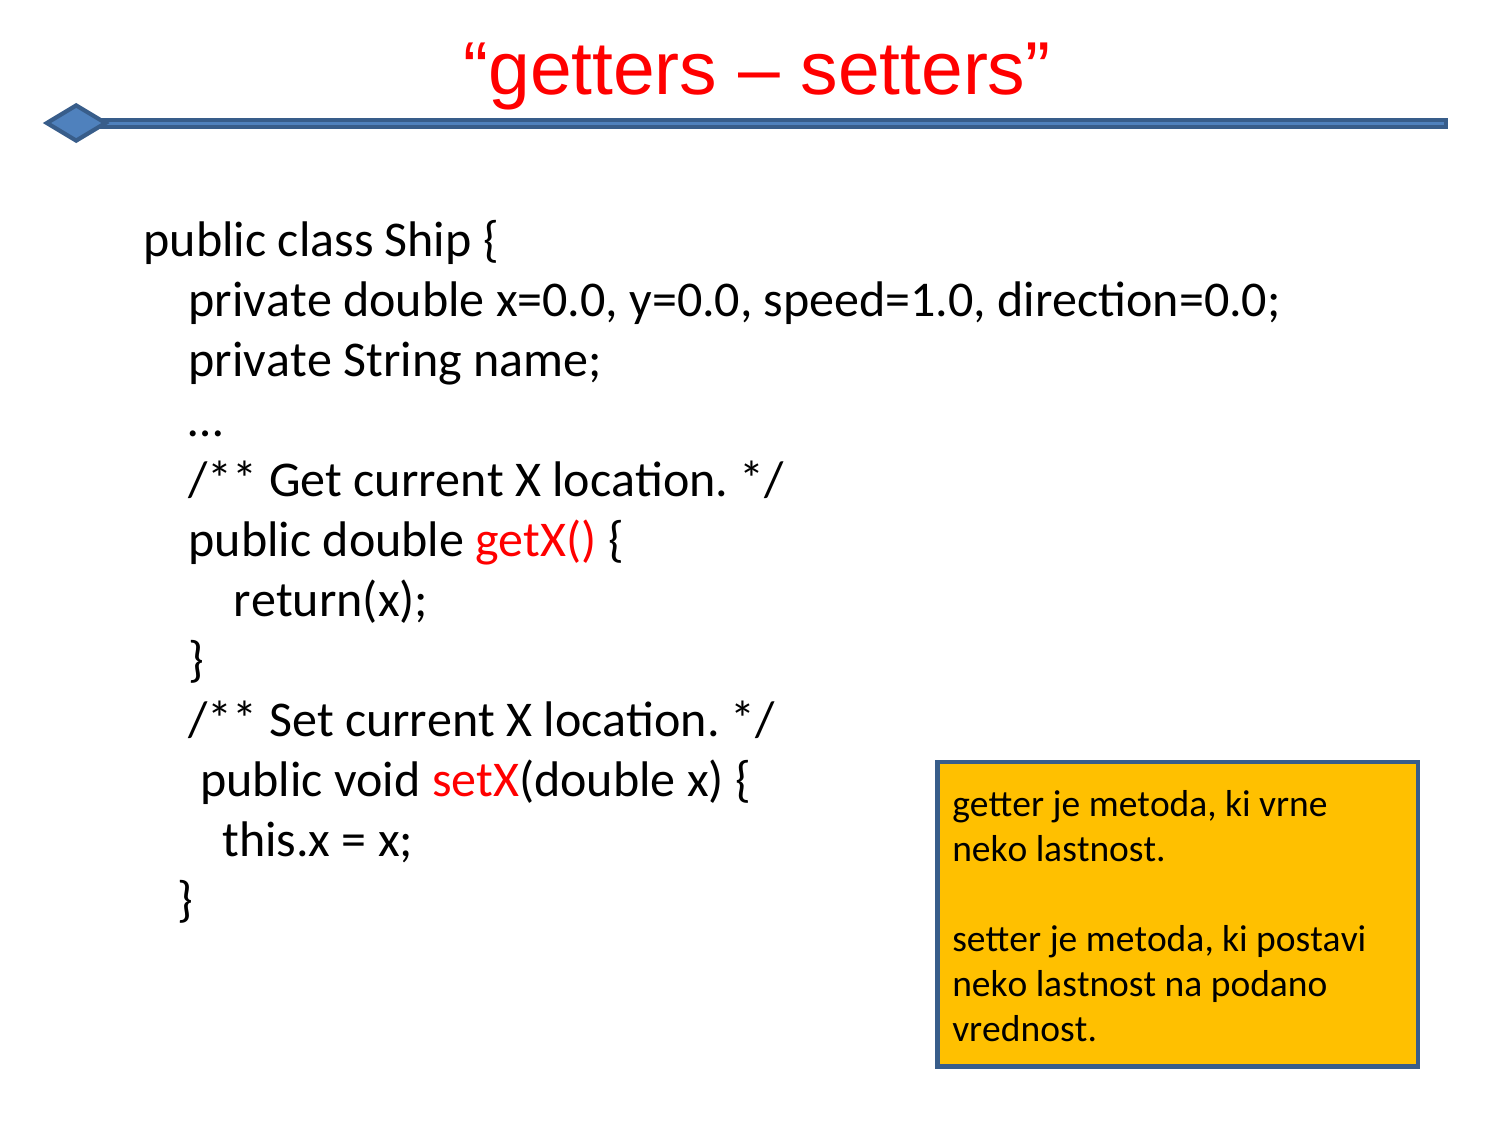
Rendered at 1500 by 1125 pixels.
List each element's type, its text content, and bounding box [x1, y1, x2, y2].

text_box getter je metoda, ki vrne neko lastnost. setter je metoda, ki postavi neko lastnost na podano vrednost. [937, 761, 1418, 1067]
text_box public class Ship { private double x=0.0, y=0.0, speed=1.0, direction=0.0; private String name; … /** Get current X location. */ public double getX() { return(x); } /** Set current X location. */ public void setX(double x) { this.x = x; } [128, 199, 1465, 935]
title “getters – setters” [82, 0, 1433, 129]
